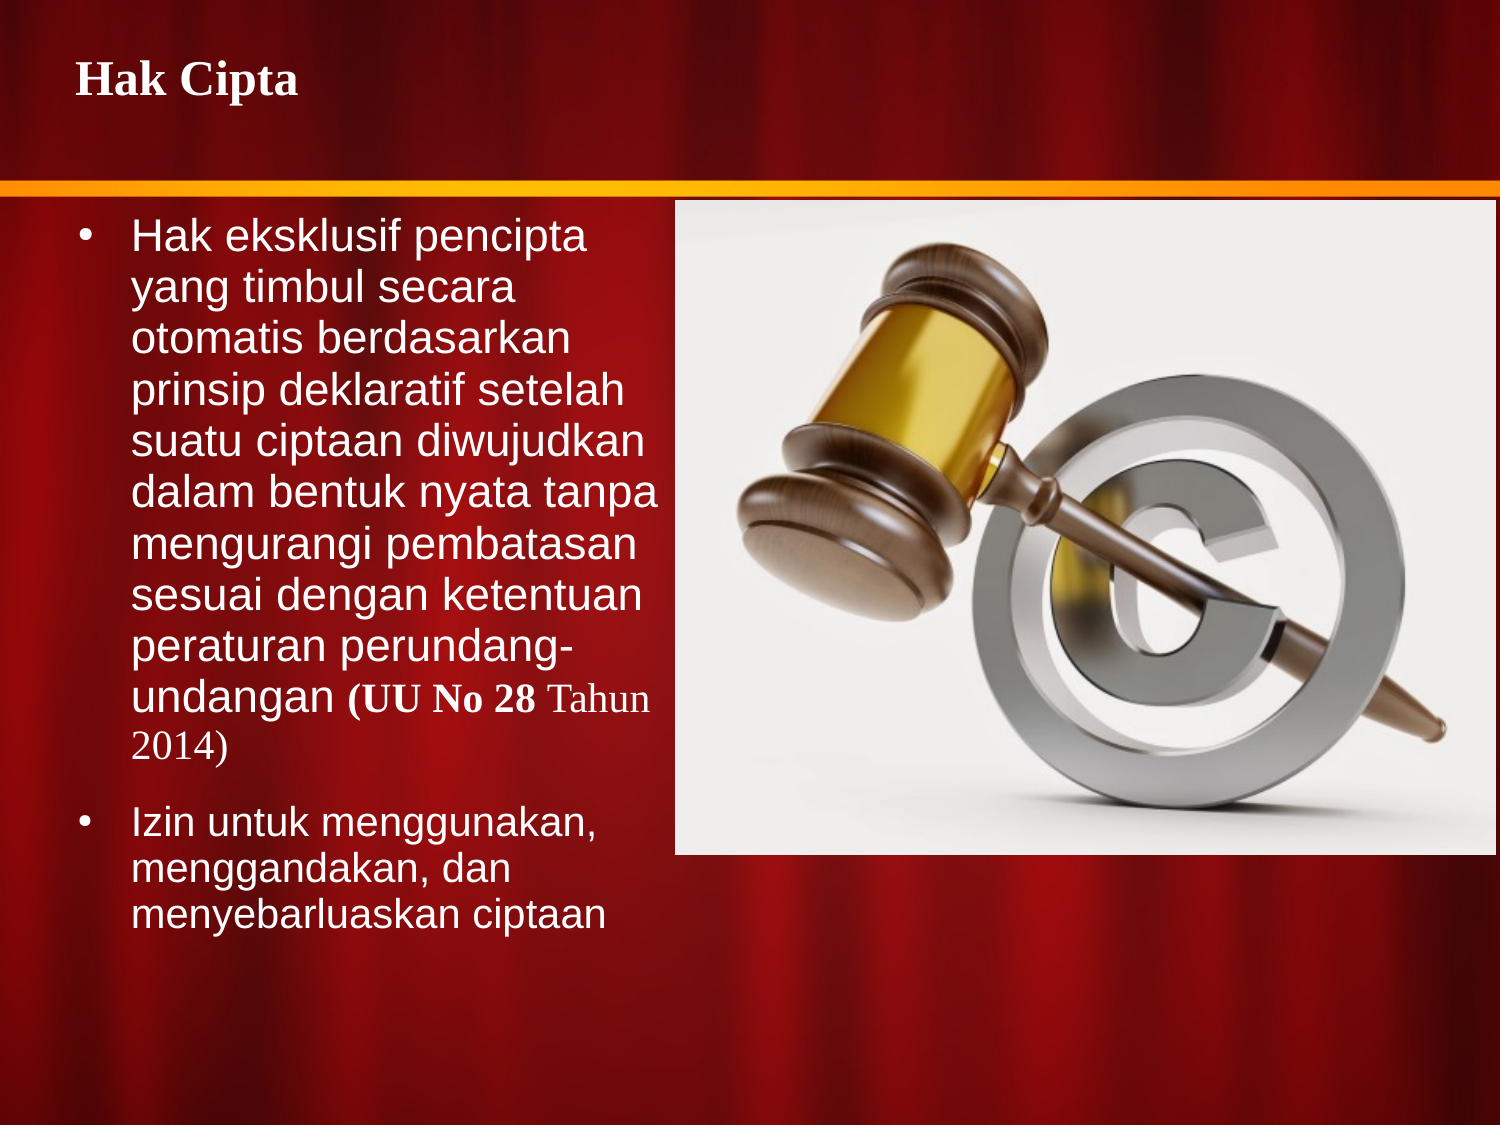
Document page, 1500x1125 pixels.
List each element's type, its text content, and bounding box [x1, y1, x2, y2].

title Hak Cipta [75, 31, 1425, 127]
list Hak eksklusif pencipta yang timbul secara otomatis berdasarkan prinsip deklaratif setelah suatu ciptaan diwujudkan dalam bentuk nyata tanpa mengurangi pembatasan sesuai dengan ketentuan peraturan perundang-undangan (UU No 28 Tahun 2014) Izin untuk menggunakan, menggandakan, dan menyebarluaskan ciptaan [60, 210, 661, 1006]
picture [0, 0, 1500, 1125]
